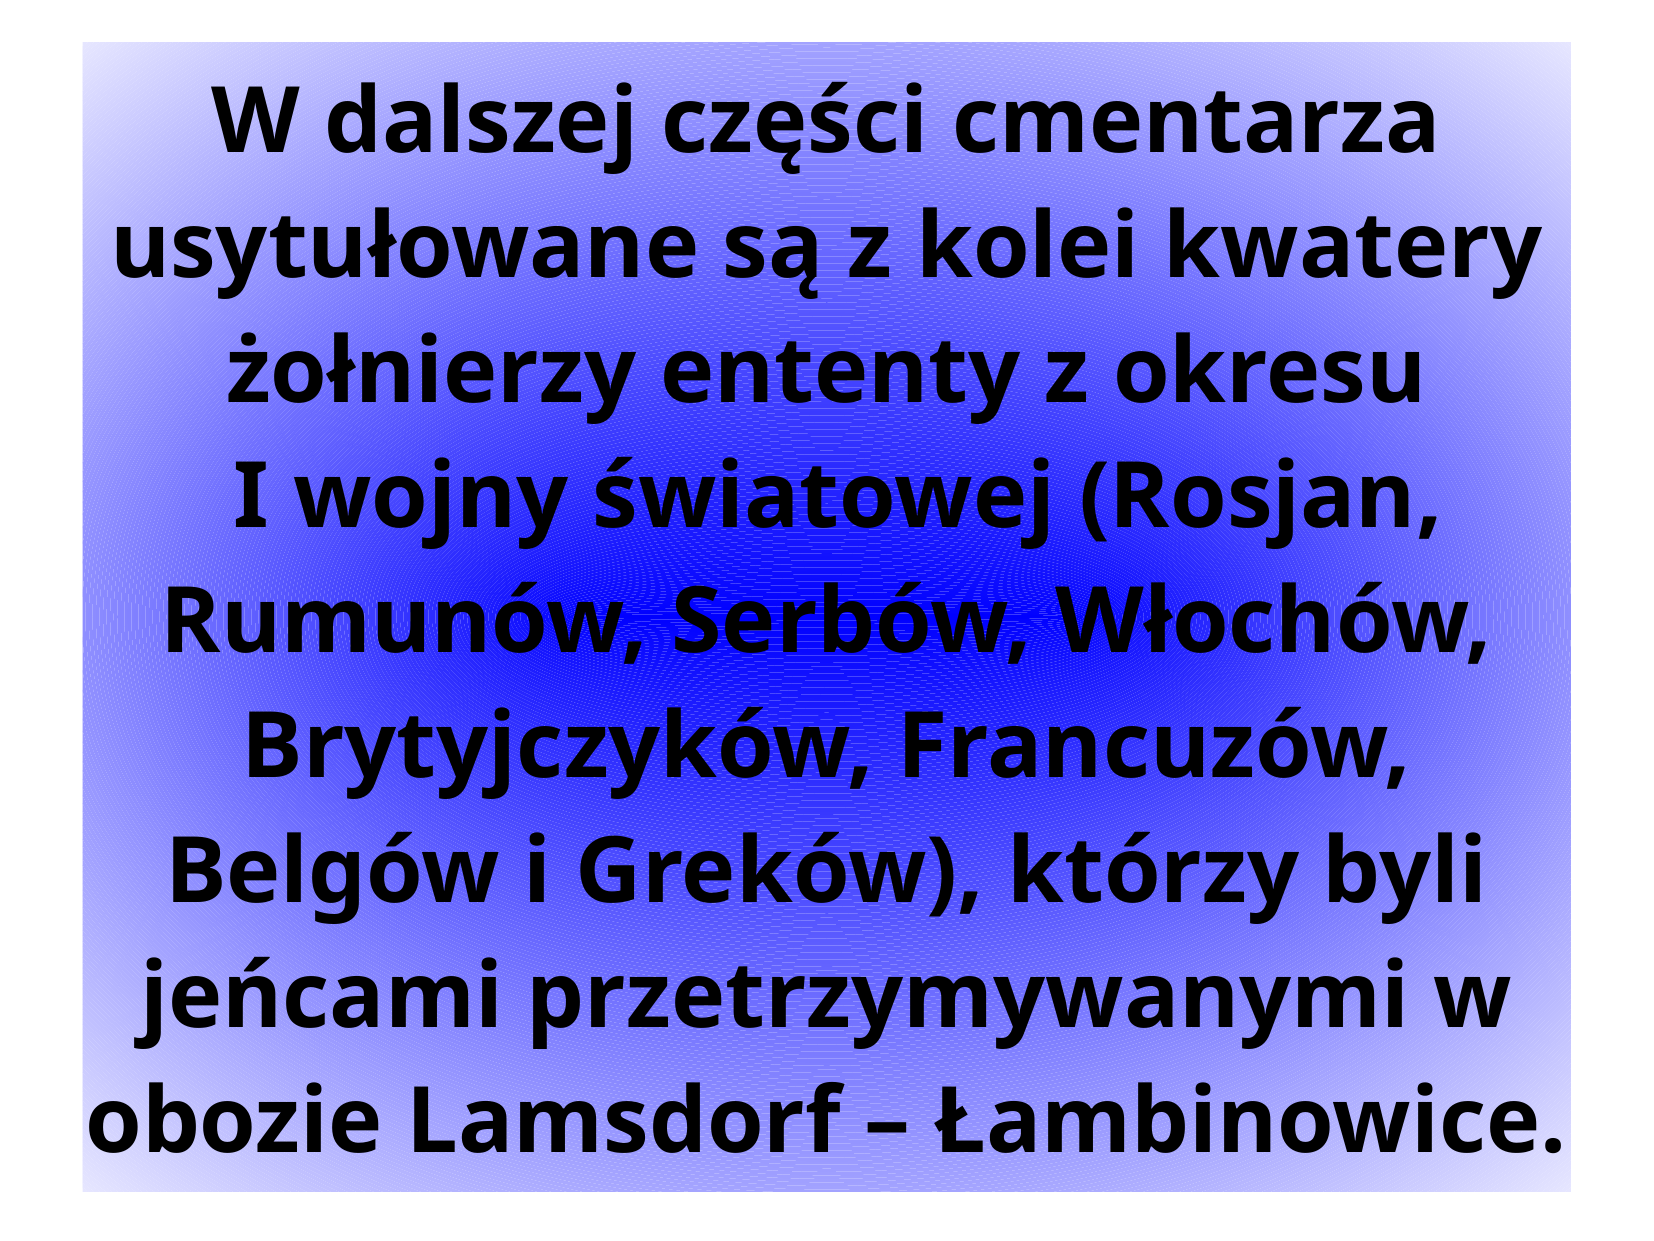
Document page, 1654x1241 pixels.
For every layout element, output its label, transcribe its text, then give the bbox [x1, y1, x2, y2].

title W dalszej części cmentarza usytułowane są z kolei kwatery żołnierzy ententy z okresu I wojny światowej (Rosjan, Rumunów, Serbów, Włochów, Brytyjczyków, Francuzów, Belgów i Greków), którzy byli jeńcami przetrzymywanymi w obozie Lamsdorf – Łambinowice. [82, 42, 1571, 1192]
